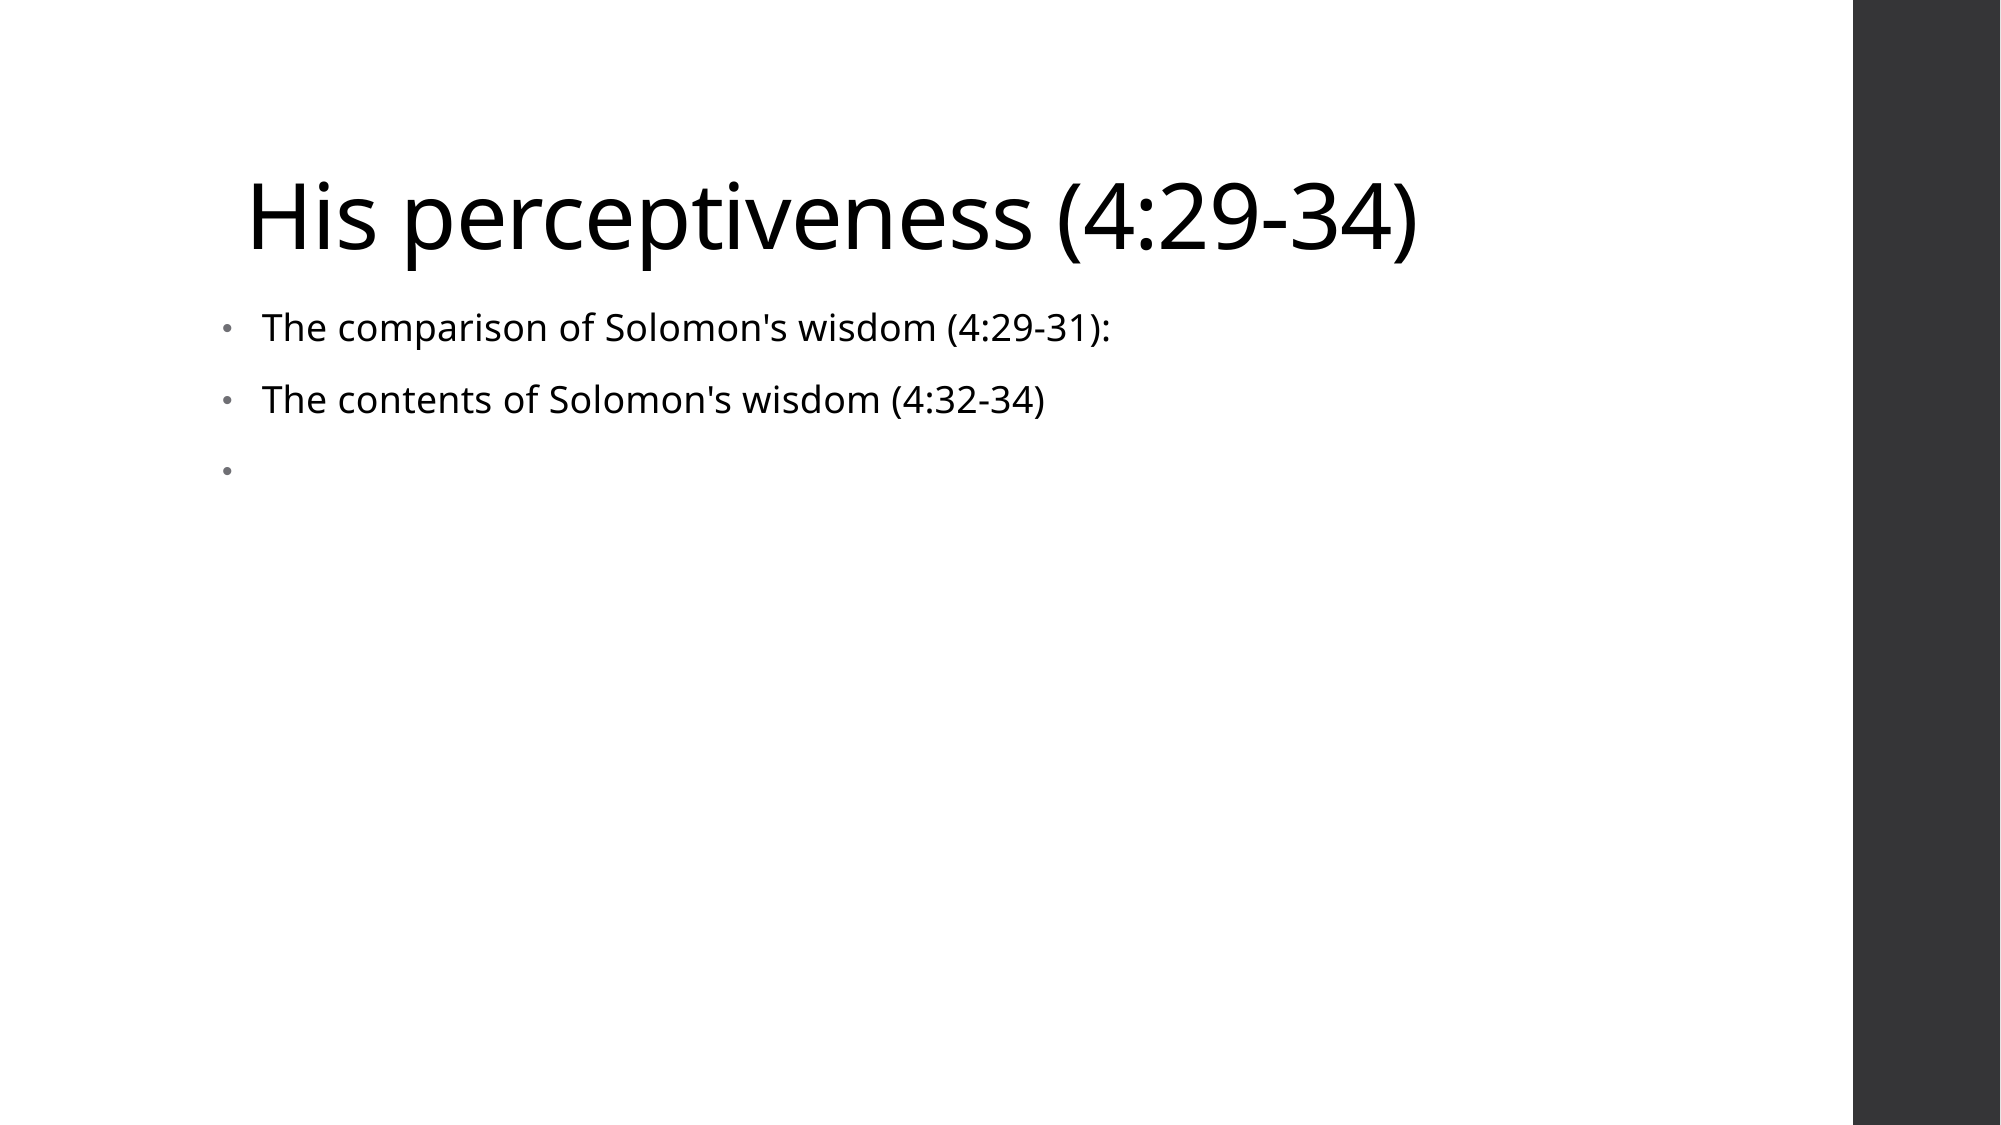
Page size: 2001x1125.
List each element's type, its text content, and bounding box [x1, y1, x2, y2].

list The comparison of Solomon's wisdom (4:29-31): The contents of Solomon's wisdom (4:32-34) [206, 299, 1617, 1014]
title His perceptiveness (4:29-34) [206, 60, 1797, 278]
